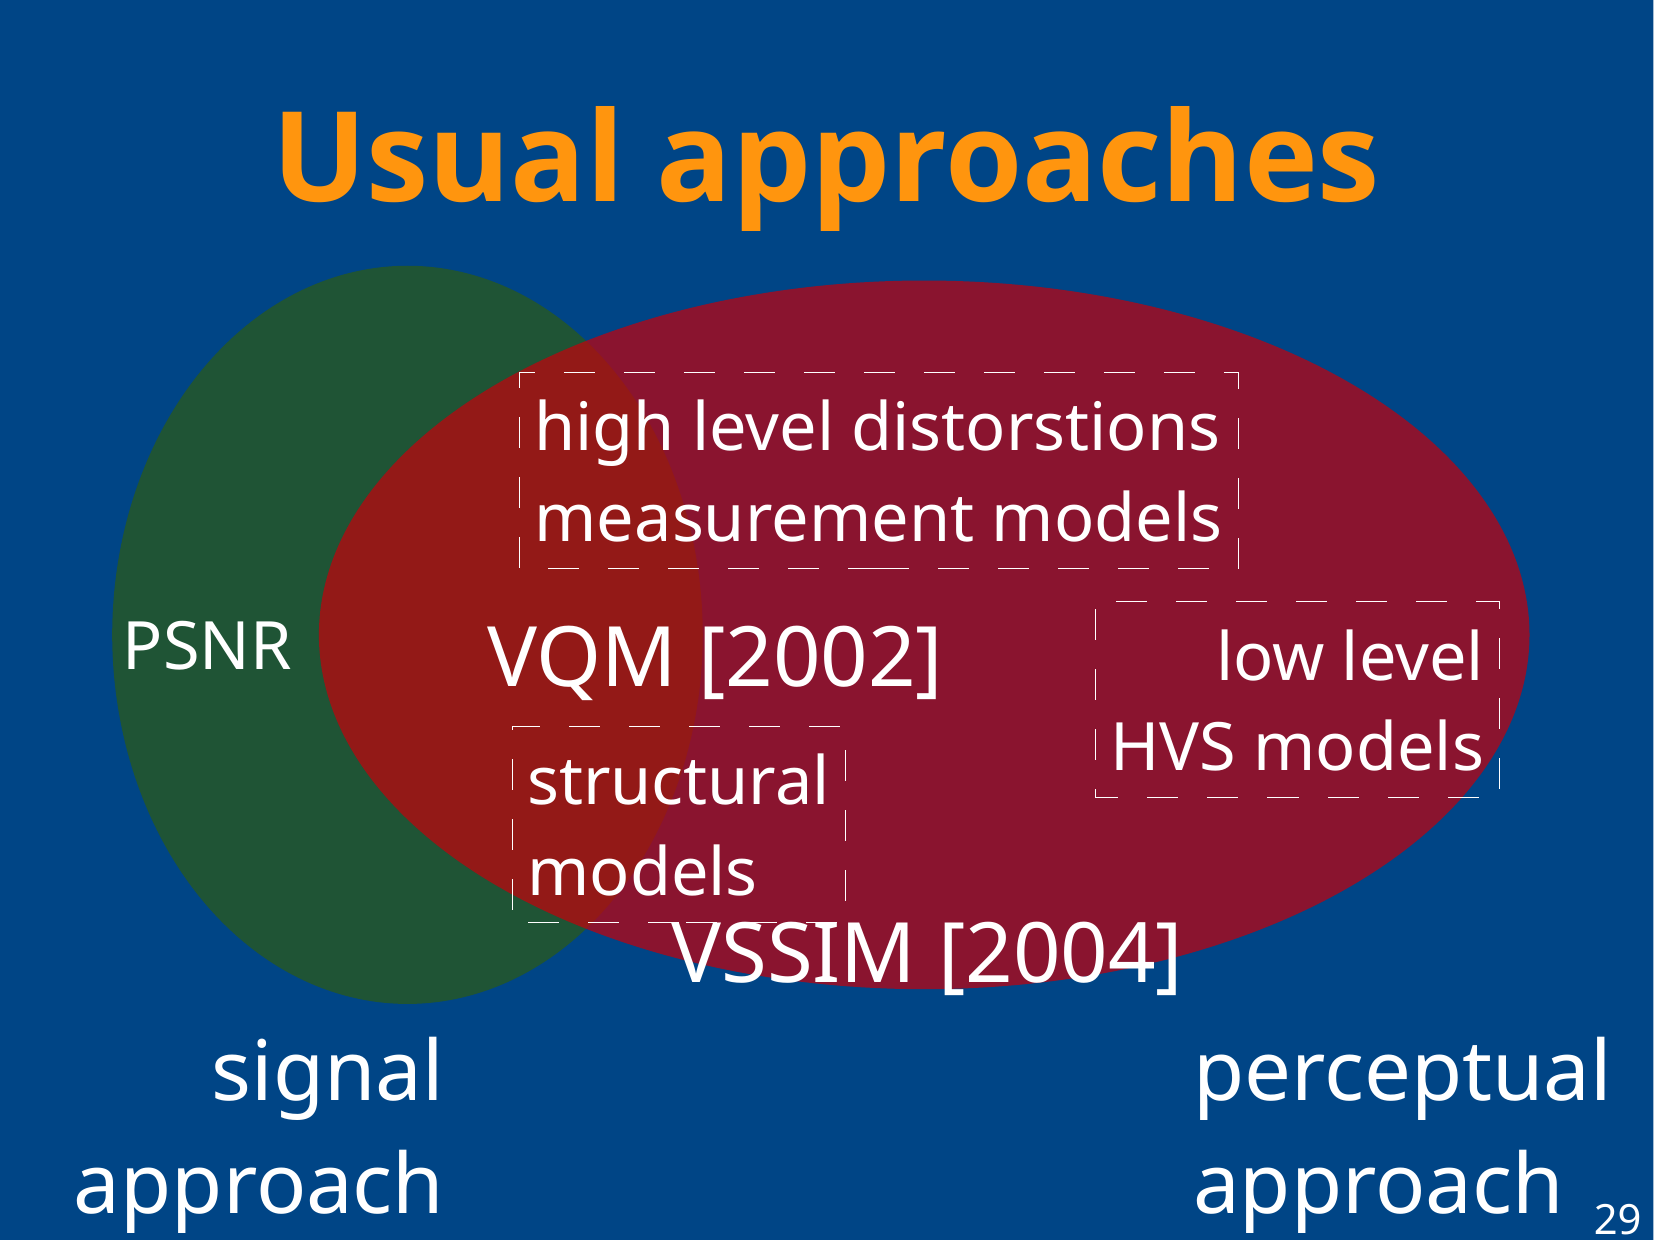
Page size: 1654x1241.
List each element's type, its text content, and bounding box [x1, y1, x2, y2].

text_box VSSIM [2004] [656, 885, 1148, 996]
text_box high level distorstions measurement models [519, 372, 1196, 539]
text_box VQM [2002] [472, 590, 915, 700]
text_box [114, 265, 1530, 1003]
text_box signal approach [59, 1003, 432, 1208]
text_box perceptual approach [1178, 1003, 1598, 1208]
text_box structural models [512, 726, 833, 893]
text_box PSNR [107, 590, 296, 682]
title Usual approaches [82, 56, 1571, 250]
text_box low level HVS models [1095, 601, 1477, 768]
